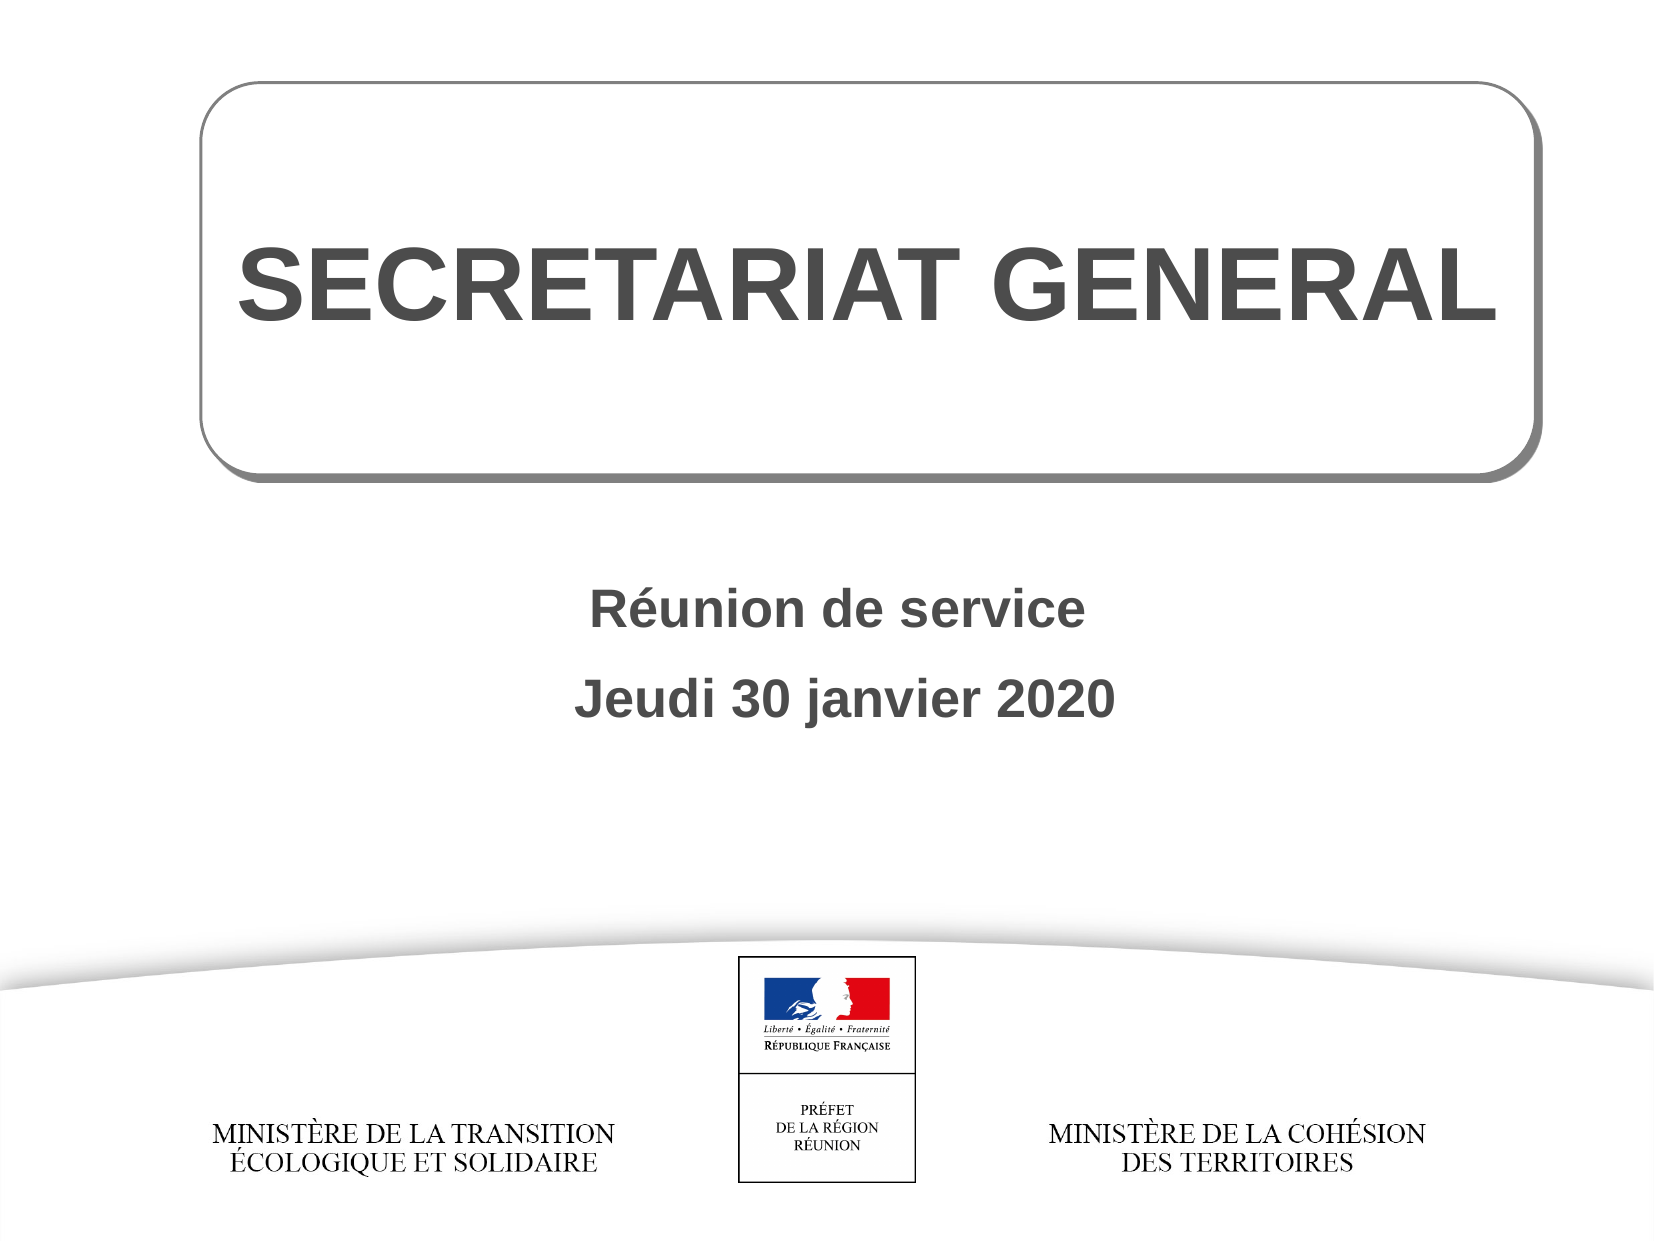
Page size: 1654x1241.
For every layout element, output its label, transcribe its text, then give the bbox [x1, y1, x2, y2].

picture [0, 897, 1654, 1241]
title SECRETARIAT GENERAL [200, 82, 1536, 475]
list Réunion de service Jeudi 30 janvier 2020 [389, 578, 1303, 730]
title Titre [615, 49, 1571, 354]
